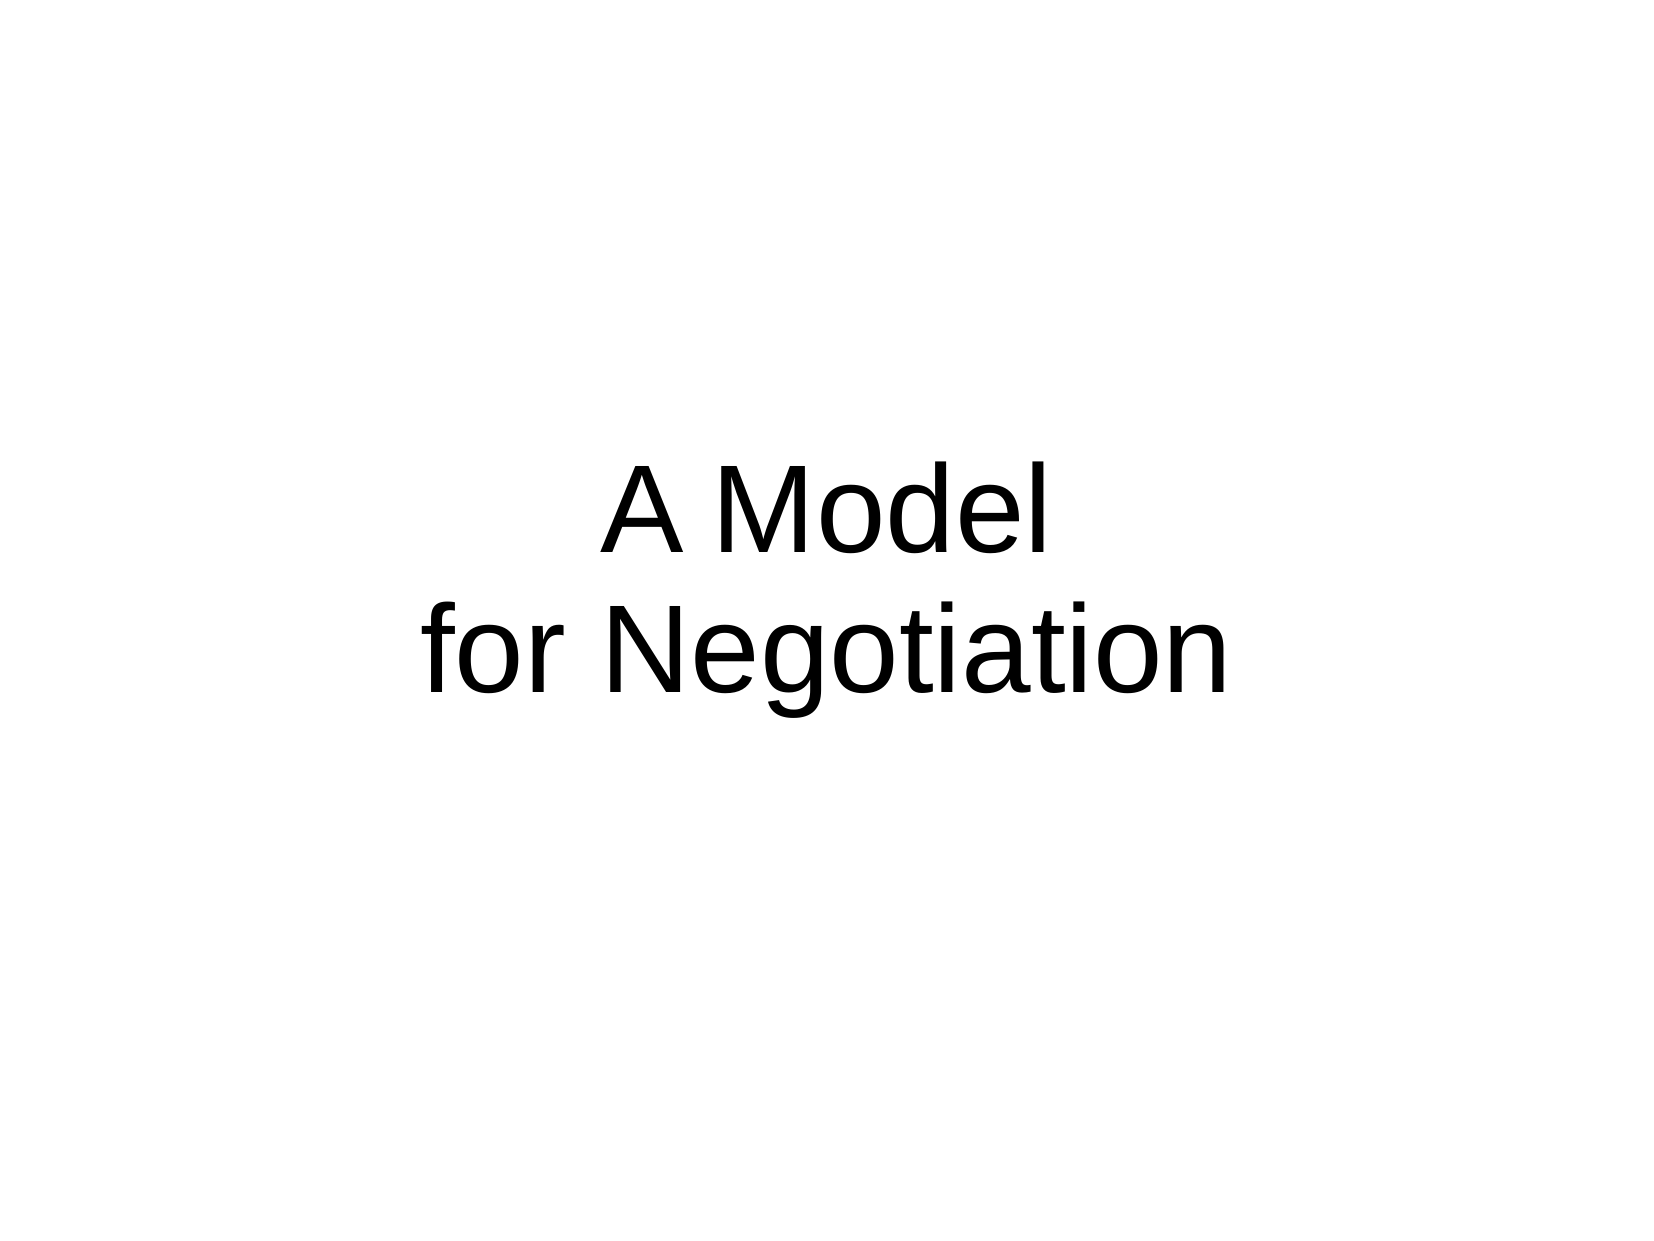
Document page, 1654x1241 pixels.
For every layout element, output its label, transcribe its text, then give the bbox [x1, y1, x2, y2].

subtitle A Model for Negotiation [82, 56, 1571, 1102]
